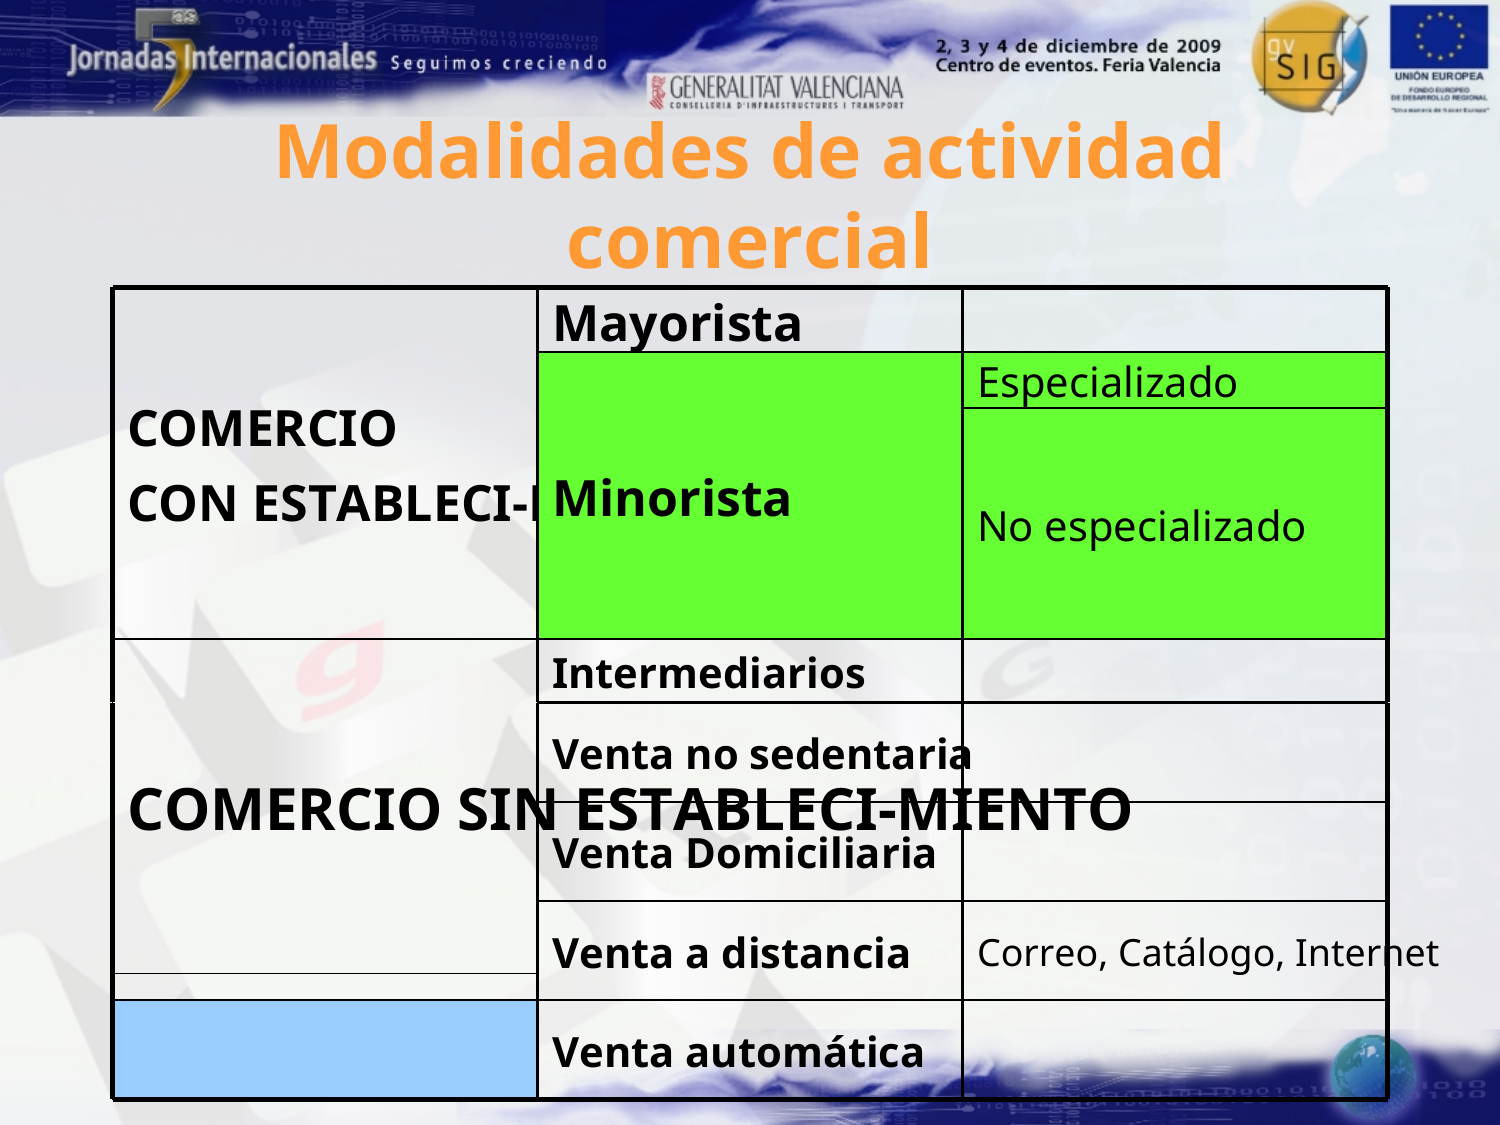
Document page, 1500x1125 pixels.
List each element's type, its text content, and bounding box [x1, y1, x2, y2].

text_box No especializado [964, 409, 1385, 638]
text_box COMERCIO SIN ESTABLECI-MIENTO [115, 640, 537, 974]
text_box Venta a distancia [539, 902, 961, 999]
text_box Correo, Catálogo, Internet [964, 902, 1385, 999]
text_box Mayorista [539, 290, 961, 351]
text_box Venta Domiciliaria [539, 803, 961, 900]
text_box COMERCIO CON ESTABLECI-MIENTO [115, 290, 536, 638]
picture [0, 0, 1500, 1125]
text_box Venta no sedentaria [539, 704, 961, 801]
text_box Modalidades de actividad comercial [112, 96, 1388, 285]
text_box Intermediarios [539, 640, 961, 701]
text_box Minorista [539, 353, 961, 638]
text_box [115, 1000, 536, 1097]
text_box Venta automática [539, 1001, 961, 1097]
text_box Especializado [964, 353, 1385, 407]
